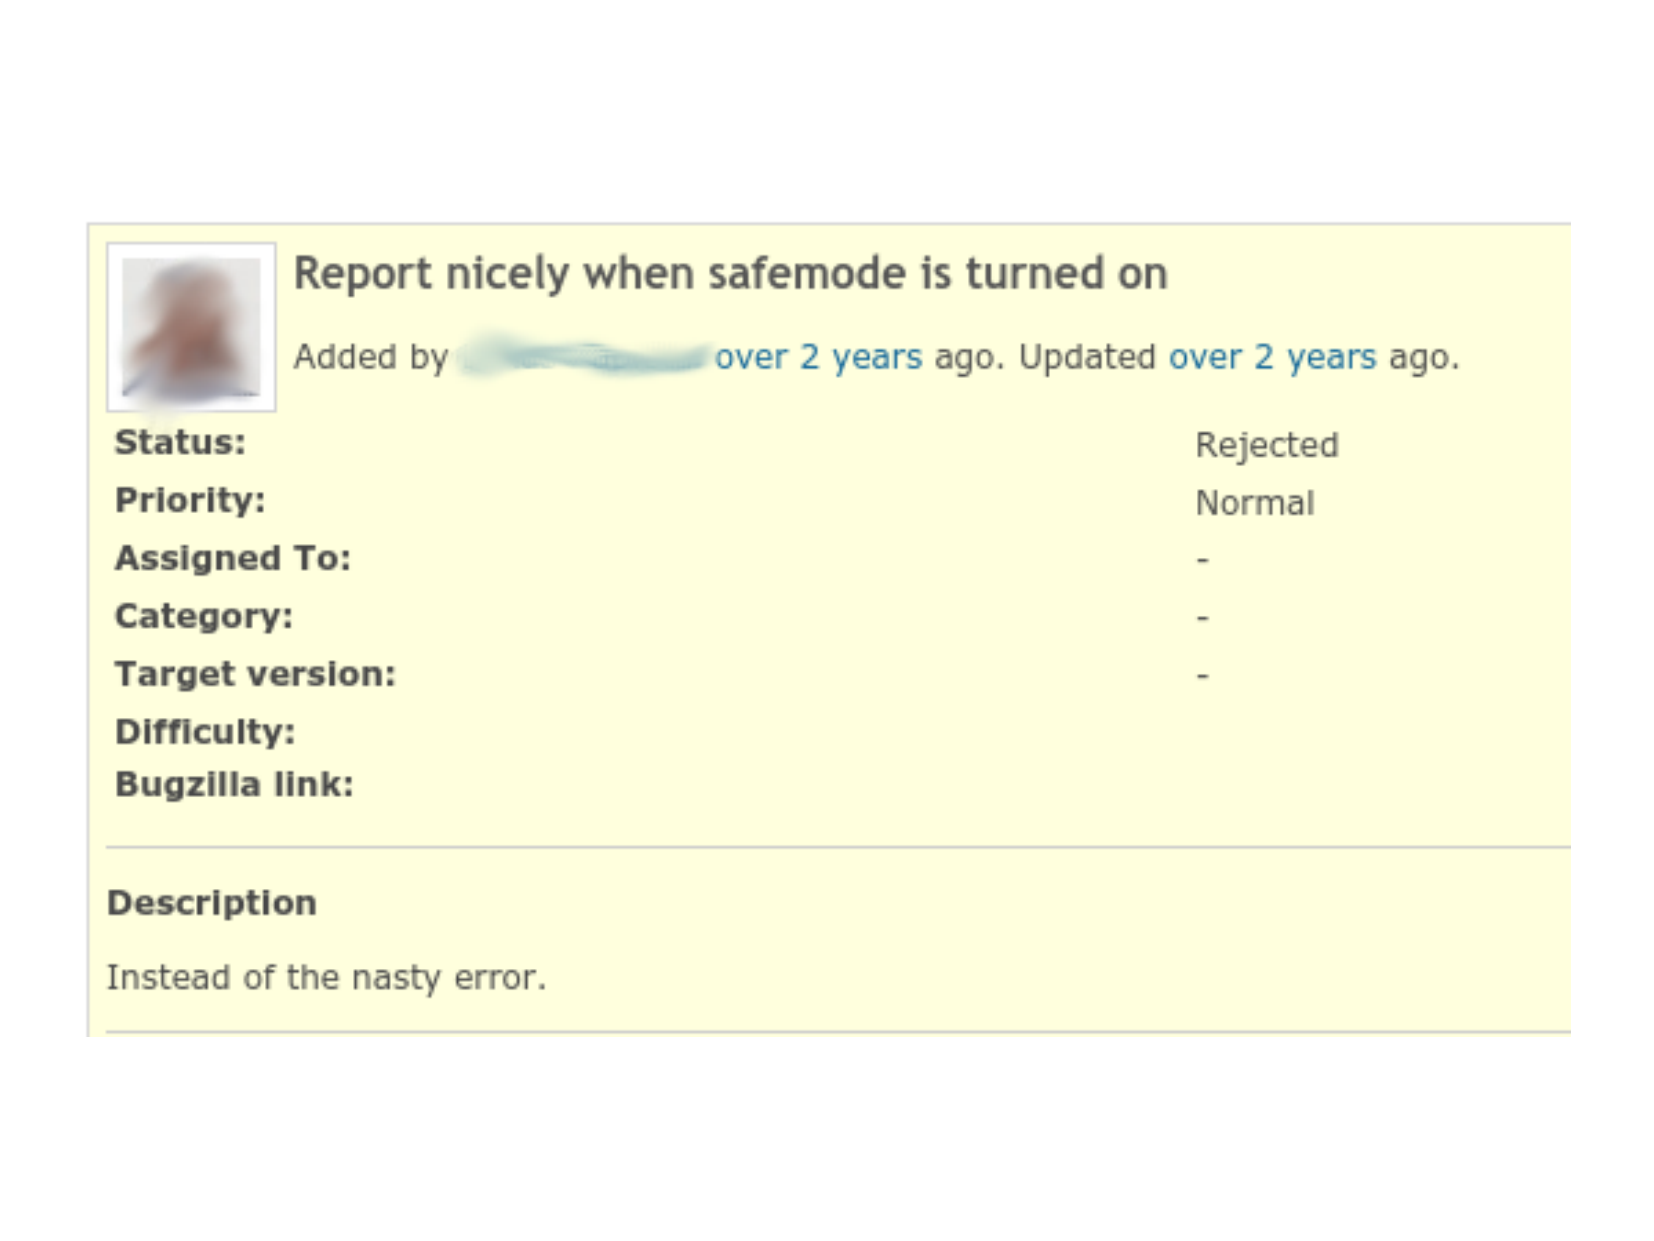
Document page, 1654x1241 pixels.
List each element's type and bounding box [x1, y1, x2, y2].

picture [82, 204, 1571, 1037]
